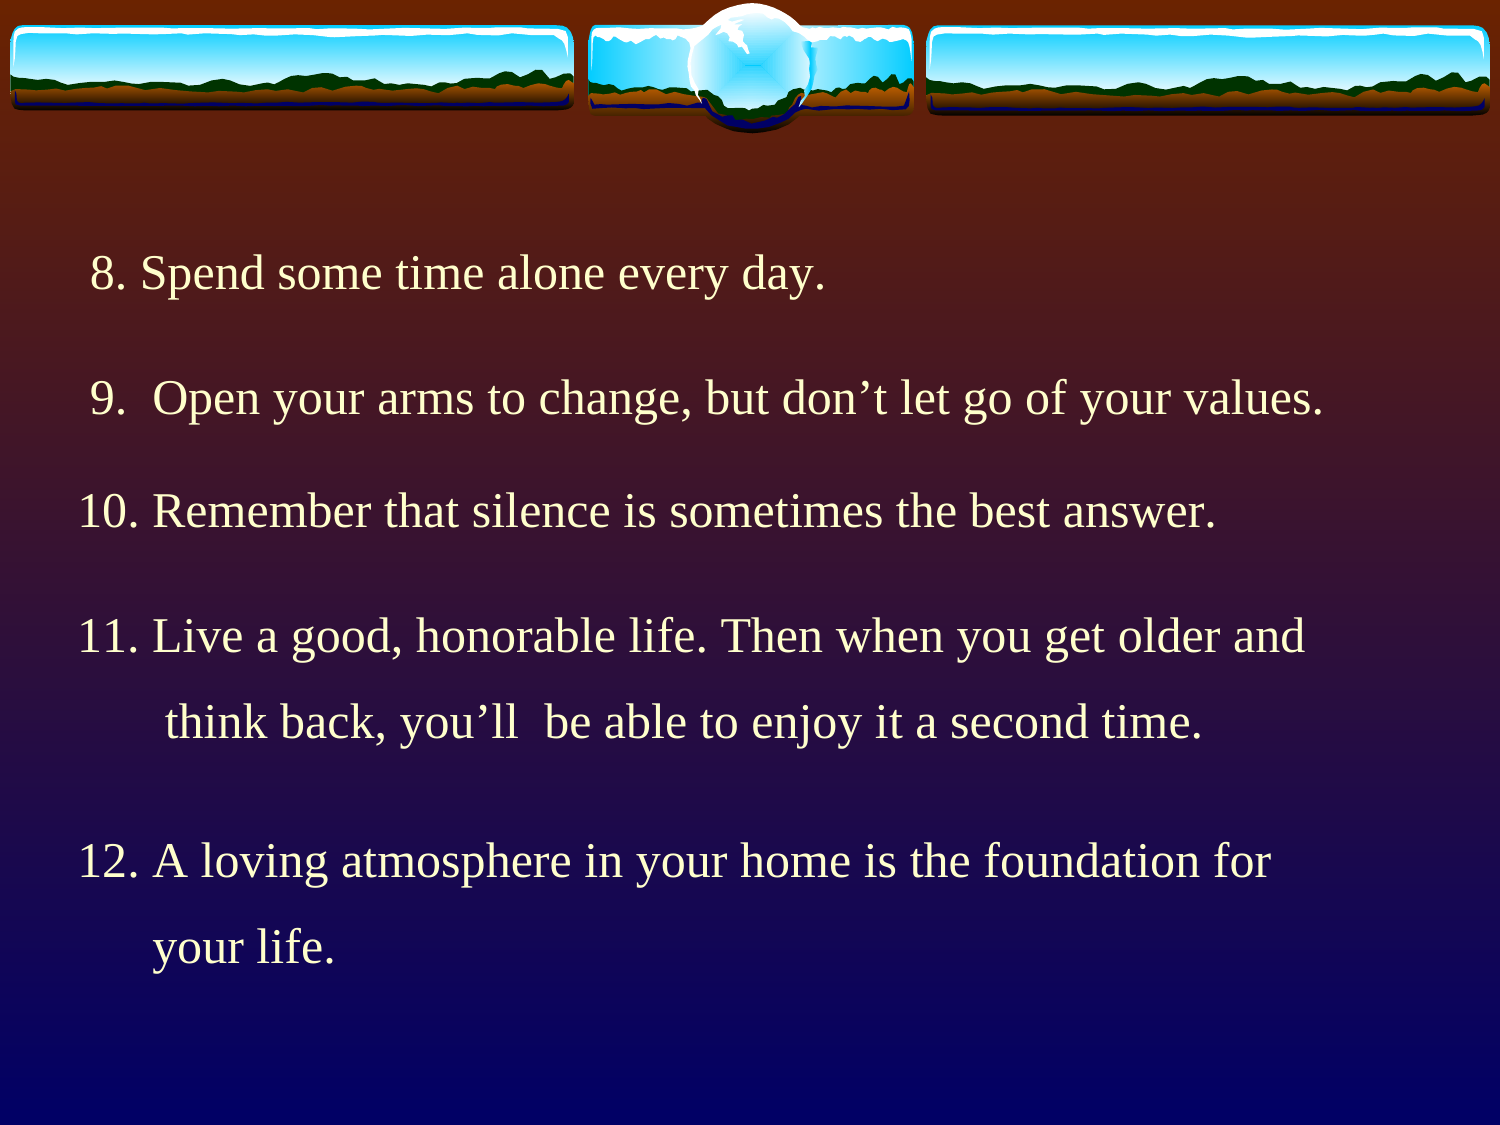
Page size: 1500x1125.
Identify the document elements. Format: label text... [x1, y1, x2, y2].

text_box 11. Live a good, honorable life. Then when you get older and think back, you’ll be able to enjoy it a second time. [62, 600, 1401, 758]
text_box 9. Open your arms to change, but don’t let go of your values. [75, 362, 1413, 434]
text_box 10. Remember that silence is sometimes the best answer. [62, 474, 1438, 546]
text_box 12. A loving atmosphere in your home is the foundation for your life. [62, 825, 1338, 983]
text_box 8. Spend some time alone every day. [75, 237, 1363, 309]
